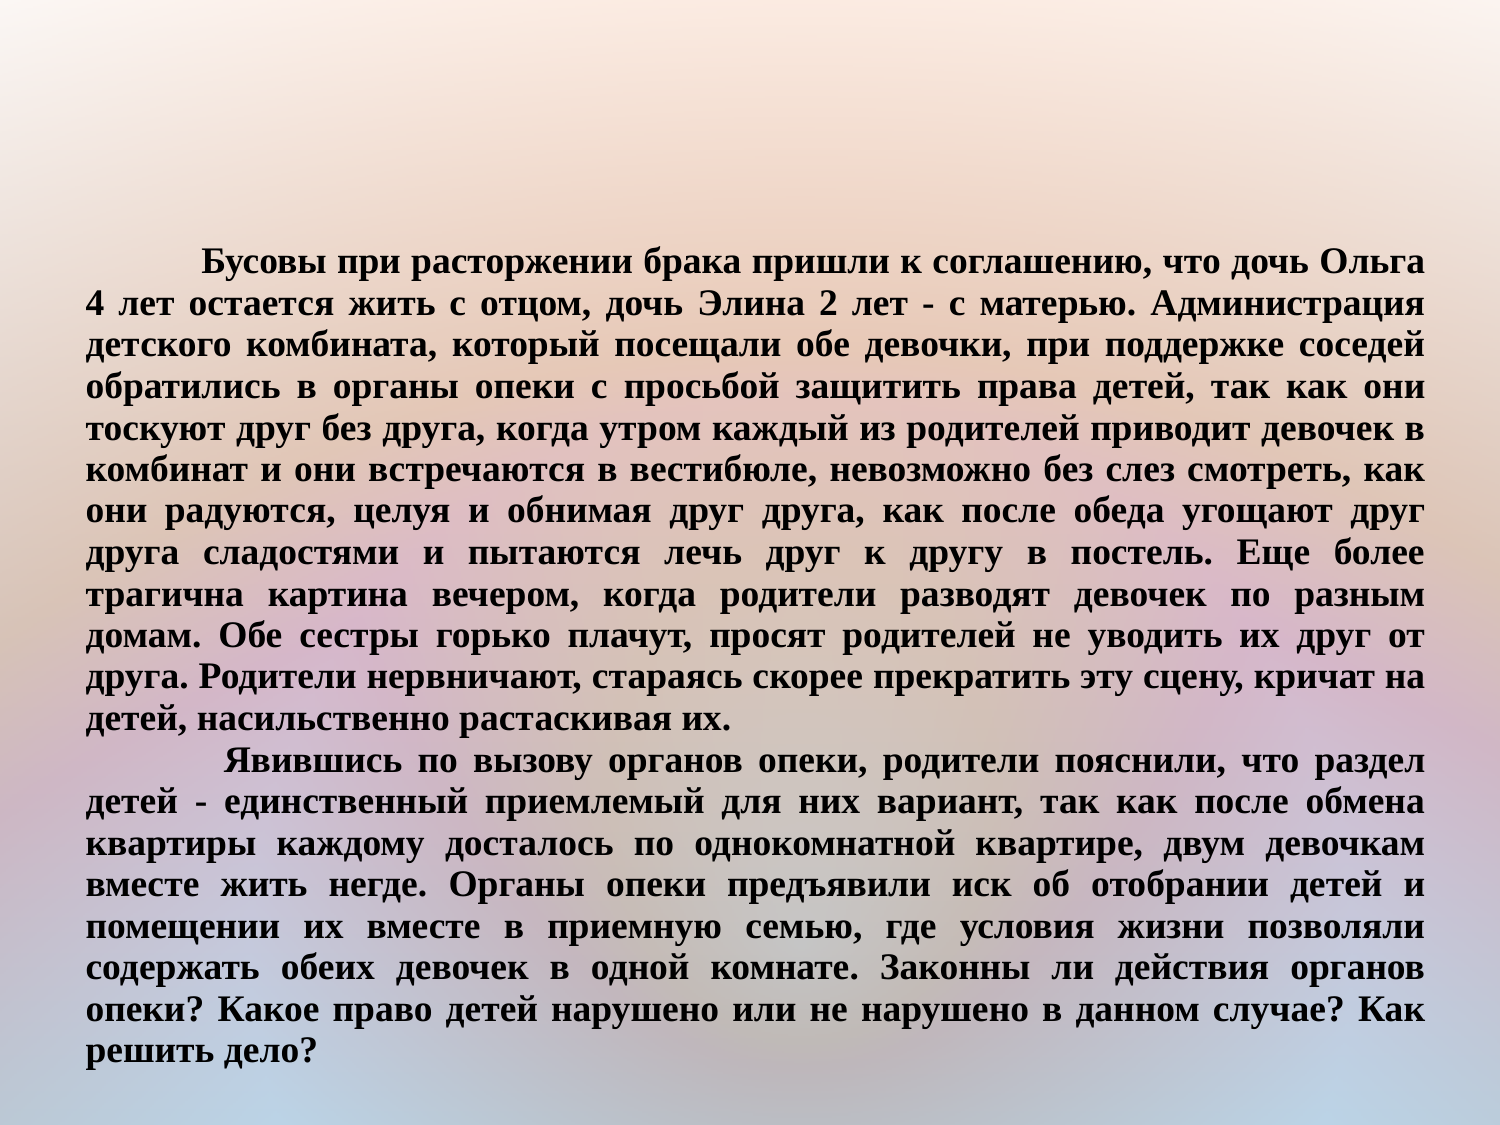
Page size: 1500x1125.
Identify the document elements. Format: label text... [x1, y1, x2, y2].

picture [0, 0, 1500, 1125]
text_box Бусовы при расторжении брака пришли к соглашению, что дочь Ольга 4 лет остается жить с отцом, дочь Элина 2 лет - с матерью. Администрация детского комбината, который посещали обе девочки, при поддержке соседей обратились в органы опеки с просьбой защитить права детей, так как они тоскуют друг без друга, когда утром каждый из родителей приводит девочек в комбинат и они встречаются в вестибюле, невозможно без слез смотреть, как они радуются, целуя и обнимая друг друга, как после обеда угощают друг друга сладостями и пытаются лечь друг к другу в постель. Еще более трагична картина вечером, когда родители разводят девочек по разным домам. Обе сестры горько плачут, просят родителей не уводить их друг от друга. Родители нервничают, стараясь скорее прекратить эту сцену, кричат на детей, насильственно растаскивая их. Явившись по вызову органов опеки, родители пояснили, что раздел детей - единственный приемлемый для них вариант, так как после обмена квартиры каждому досталось по однокомнатной квартире, двум девочкам вместе жить негде. Органы опеки предъявили иск об отобрании детей и помещении их вместе в приемную семью, где условия жизни позволяли содержать обеих девочек в одной комнате. Законны ли действия органов опеки? Какое право детей нарушено или не нарушено в данном случае? Как решить дело? [70, 232, 1441, 1098]
